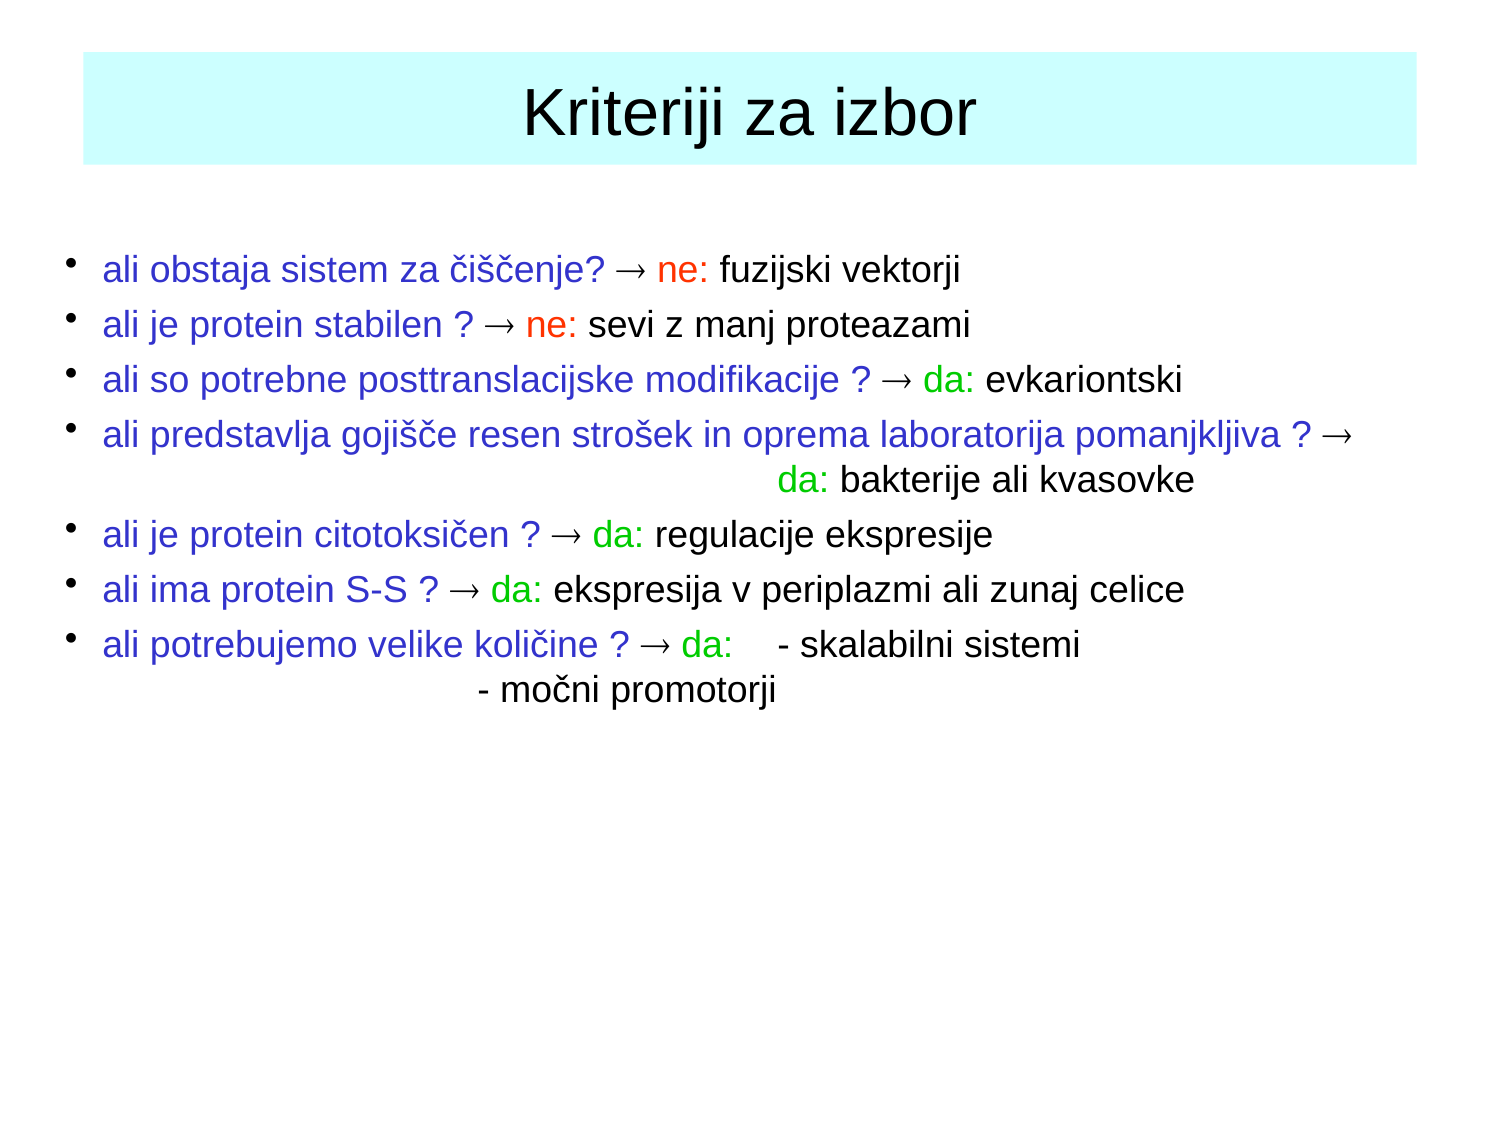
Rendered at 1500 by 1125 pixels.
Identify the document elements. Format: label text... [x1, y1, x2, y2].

text_box ali obstaja sistem za čiščenje?  ne: fuzijski vektorji ali je protein stabilen ?  ne: sevi z manj proteazami ali so potrebne posttranslacijske modifikacije ?  da: evkariontski ali predstavlja gojišče resen strošek in oprema laboratorija pomanjkljiva ?  da: bakterije ali kvasovke ali je protein citotoksičen ?  da: regulacije ekspresije ali ima protein S-S ?  da: ekspresija v periplazmi ali zunaj celice ali potrebujemo velike količine ?  da: - skalabilni sistemi - močni promotorji [50, 237, 1450, 1039]
text_box Kriteriji za izbor [83, 52, 1417, 165]
